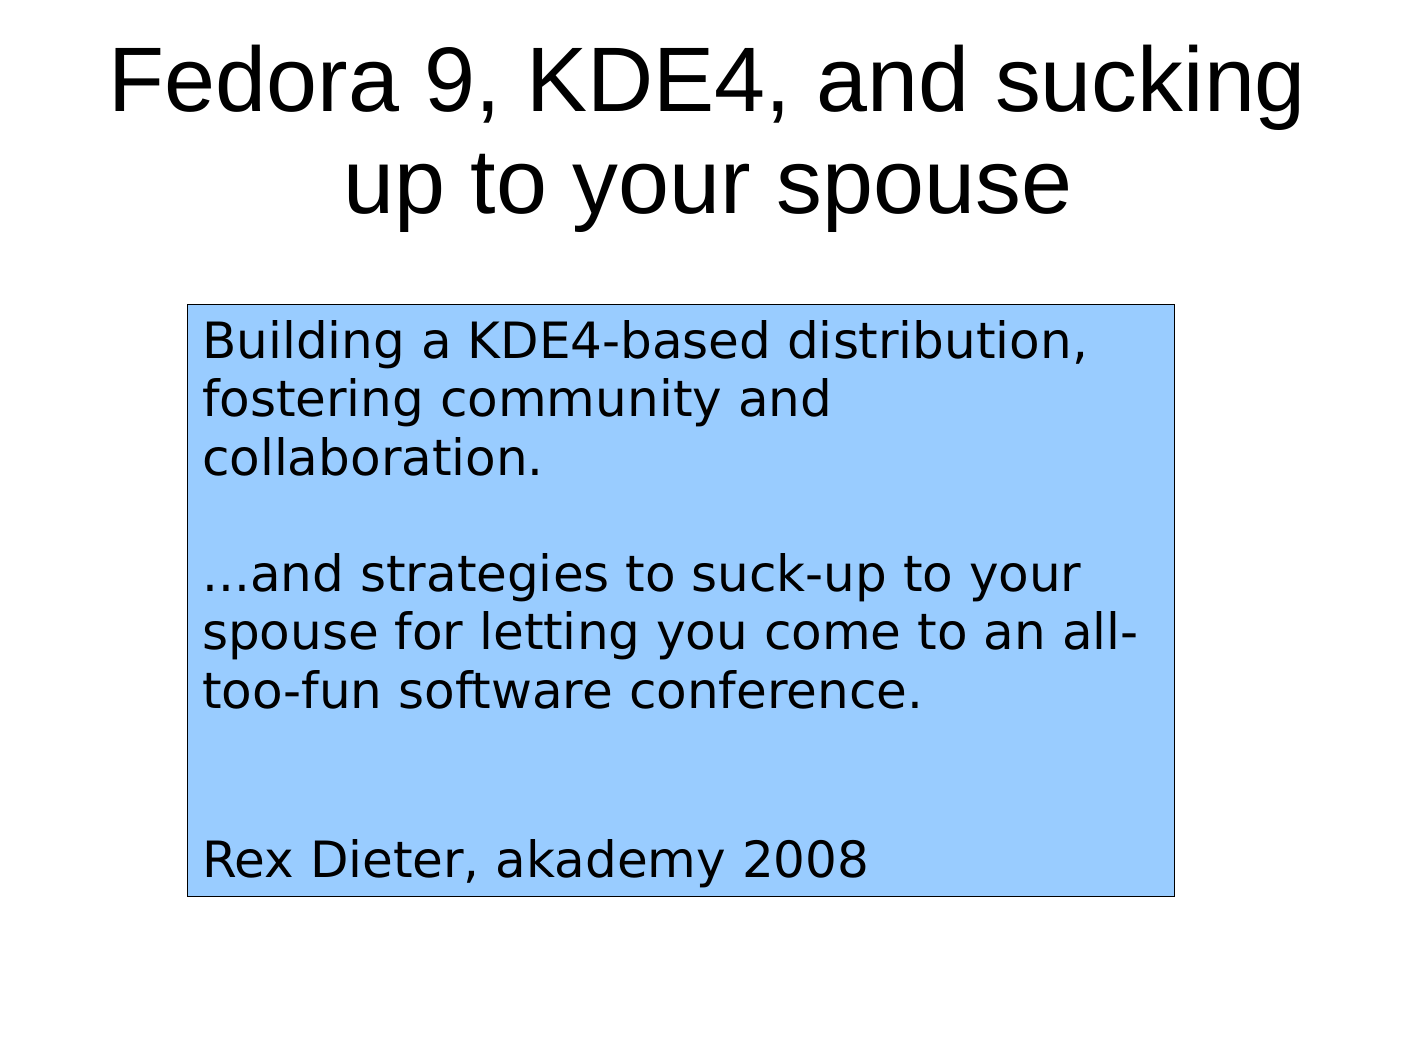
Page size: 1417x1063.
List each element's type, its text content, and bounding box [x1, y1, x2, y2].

title Fedora 9, KDE4, and sucking up to your spouse [70, 28, 1346, 234]
text_box Building a KDE4-based distribution, fostering community and collaboration. ...and strategies to suck-up to your spouse for letting you come to an all-too-fun software conference. Rex Dieter, akademy 2008 [187, 304, 1175, 897]
